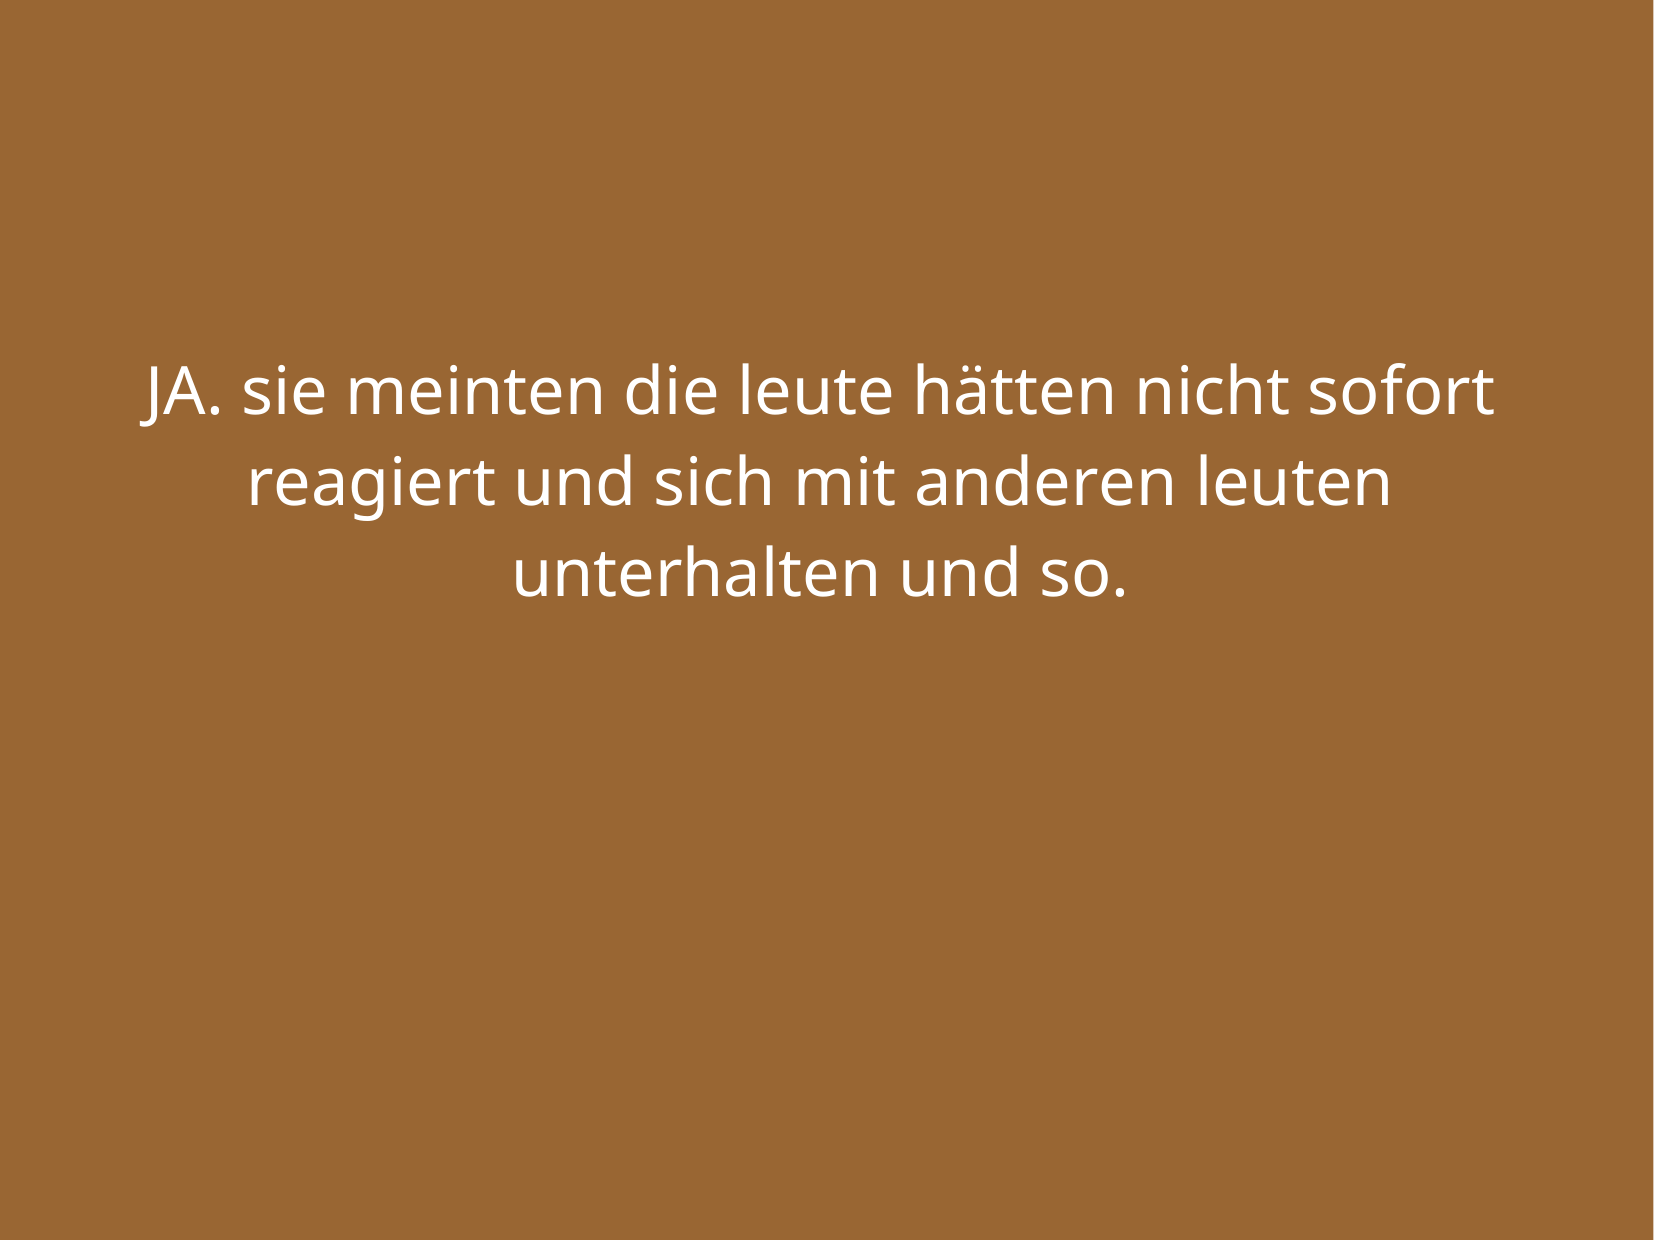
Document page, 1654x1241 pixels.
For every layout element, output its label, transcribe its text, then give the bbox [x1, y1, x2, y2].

subtitle JA. sie meinten die leute hätten nicht sofort reagiert und sich mit anderen leuten unterhalten und so. [76, 0, 1565, 1109]
